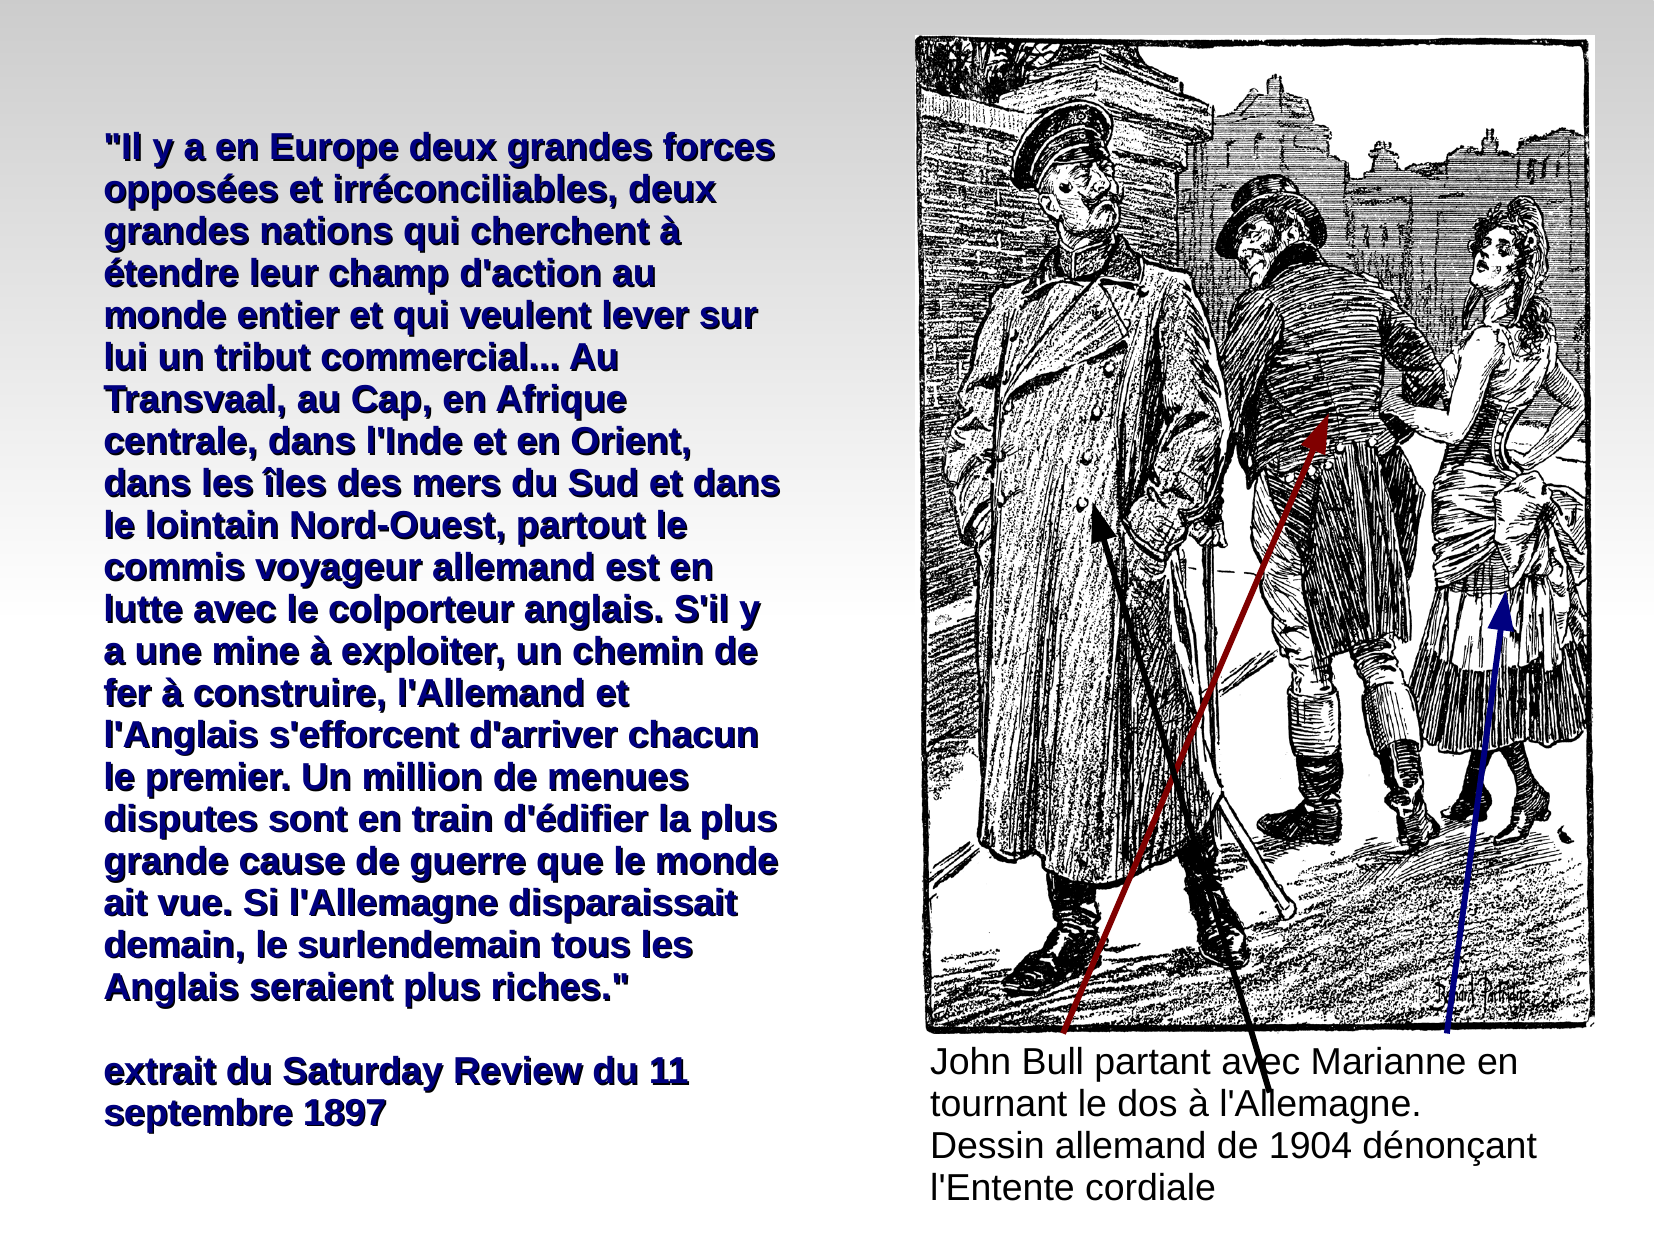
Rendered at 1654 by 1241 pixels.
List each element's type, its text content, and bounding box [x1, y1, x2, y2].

text_box John Bull partant avec Marianne en tournant le dos à l'Allemagne. Dessin allemand de 1904 dénonçant l'Entente cordiale [915, 1033, 1595, 1217]
text_box "Il y a en Europe deux grandes forces opposées et irréconciliables, deux grandes nations qui cherchent à étendre leur champ d'action au monde entier et qui veulent lever sur lui un tribut commercial... Au Transvaal, au Cap, en Afrique centrale, dans l'Inde et en Orient, dans les îles des mers du Sud et dans le lointain Nord-Ouest, partout le commis voyageur allemand est en lutte avec le colporteur anglais. S'il y a une mine à exploiter, un chemin de fer à construire, l'Allemand et l'Anglais s'efforcent d'arriver chacun le premier. Un million de menues disputes sont en train d'édifier la plus grande cause de guerre que le monde ait vue. Si l'Allemagne disparaissait demain, le surlendemain tous les Anglais seraient plus riches." extrait du Saturday Review du 11 septembre 1897 [88, 118, 798, 1141]
picture [915, 35, 1595, 1033]
